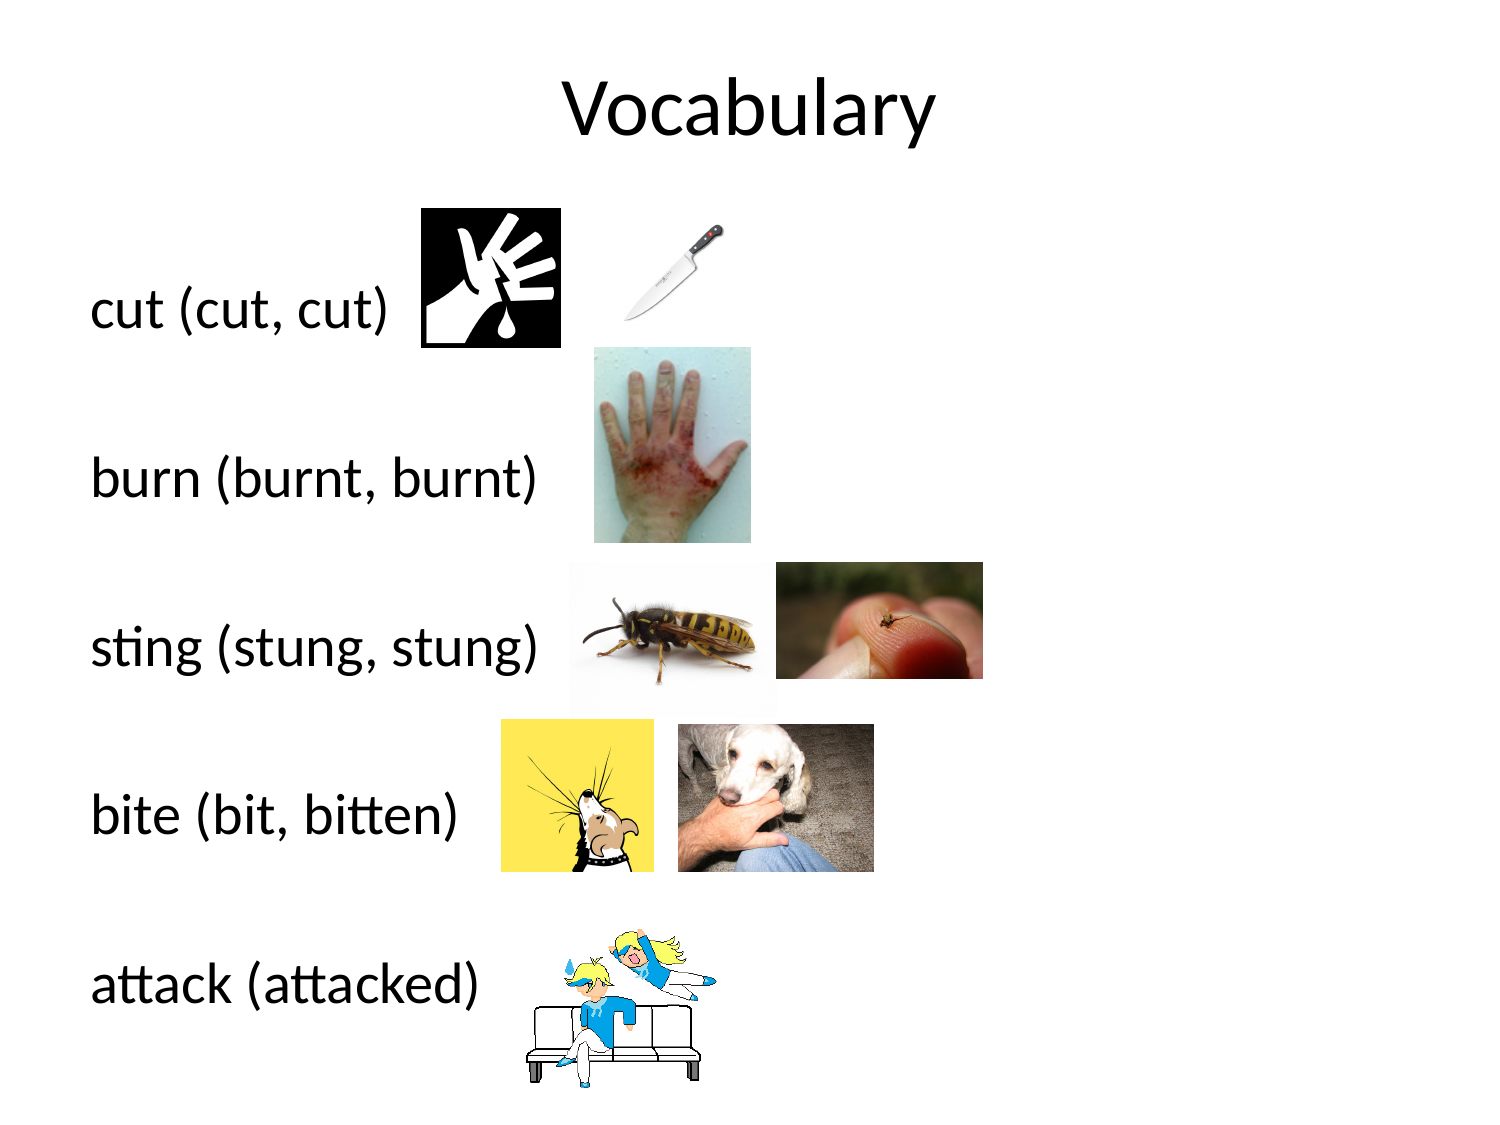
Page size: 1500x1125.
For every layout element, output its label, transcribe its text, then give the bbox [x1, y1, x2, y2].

picture [421, 208, 561, 348]
picture [608, 208, 738, 338]
picture [678, 724, 874, 872]
picture [501, 719, 654, 872]
picture [569, 562, 983, 718]
picture [594, 347, 751, 543]
picture [512, 899, 786, 1097]
title Vocabulary [75, 45, 1426, 138]
list cut (cut, cut) burn (burnt, burnt) sting (stung, stung) bite (bit, bitten) attack (attacked) [75, 262, 738, 1095]
